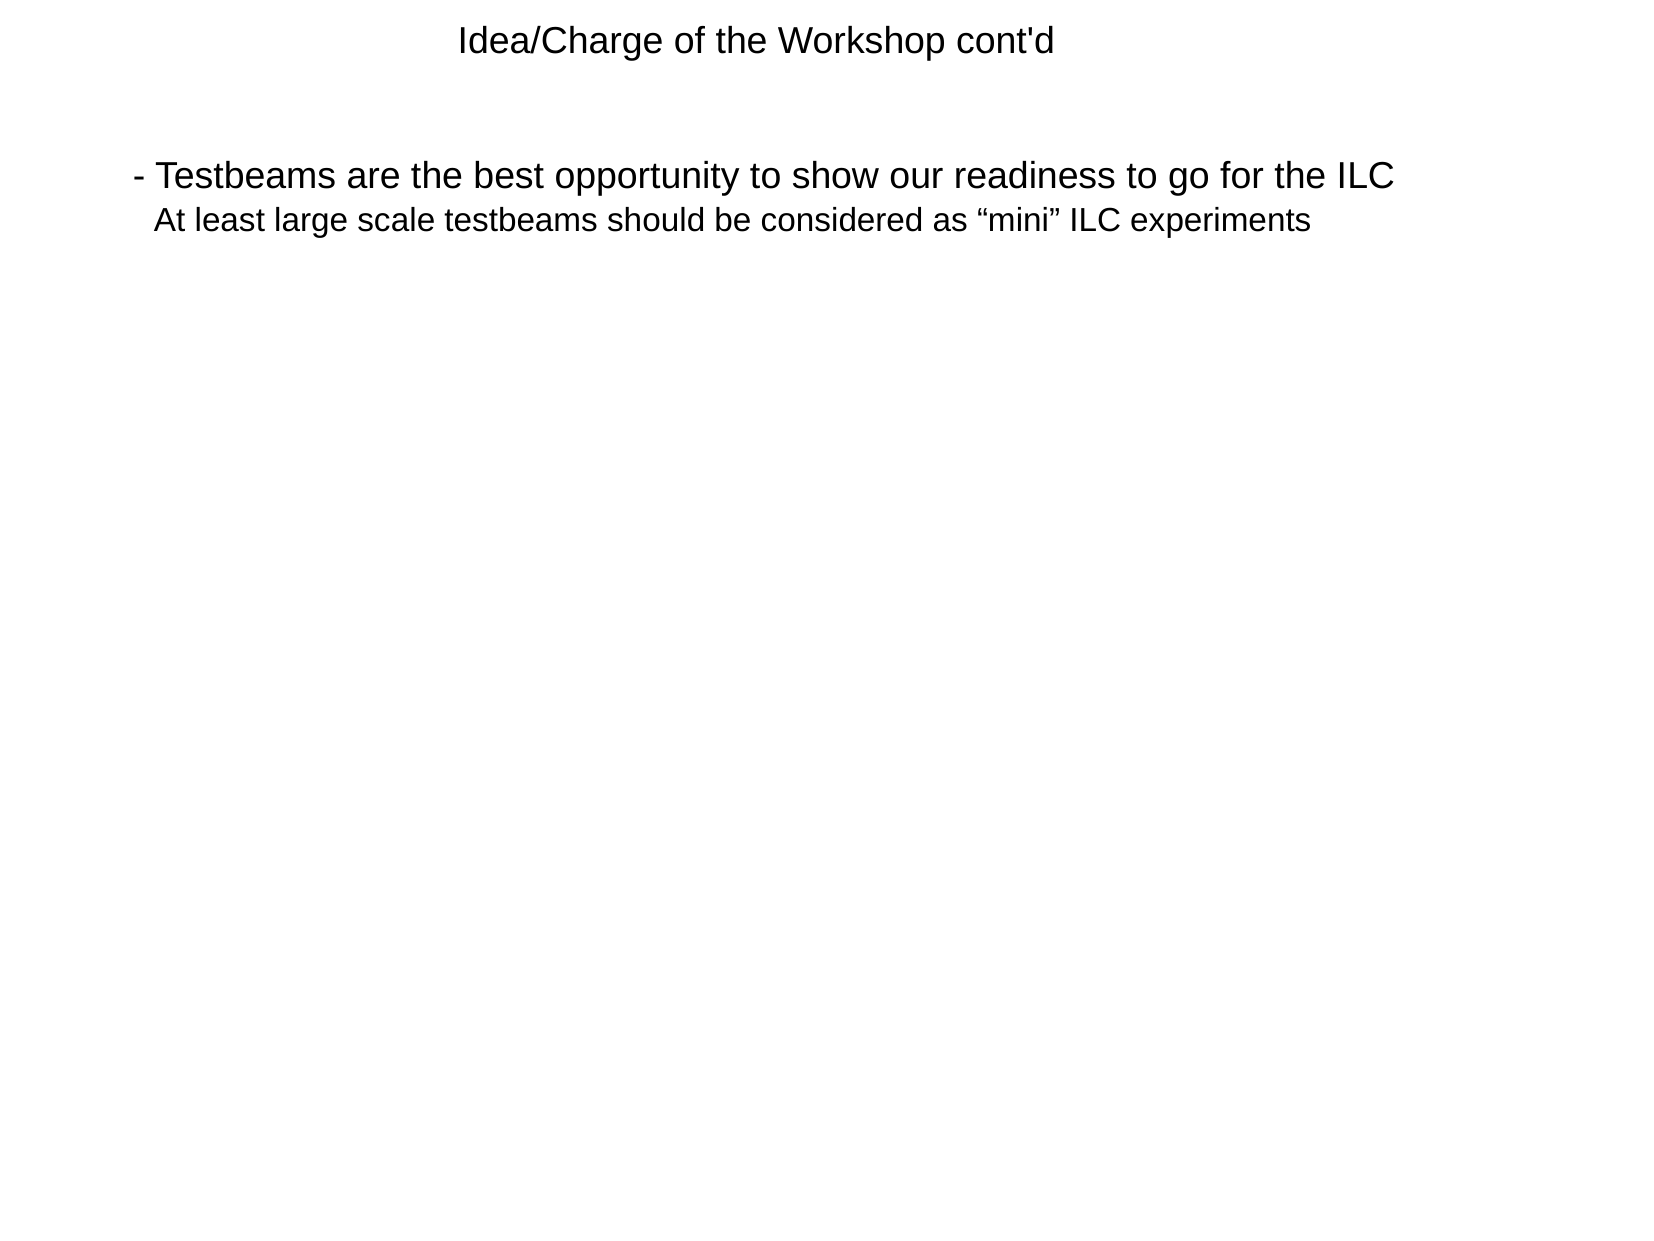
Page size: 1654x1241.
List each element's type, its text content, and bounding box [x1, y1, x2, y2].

text_box Idea/Charge of the Workshop cont'd [442, 12, 1072, 69]
text_box - Testbeams are the best opportunity to show our readiness to go for the ILC At least large scale testbeams should be considered as “mini” ILC experiments [118, 147, 1414, 331]
